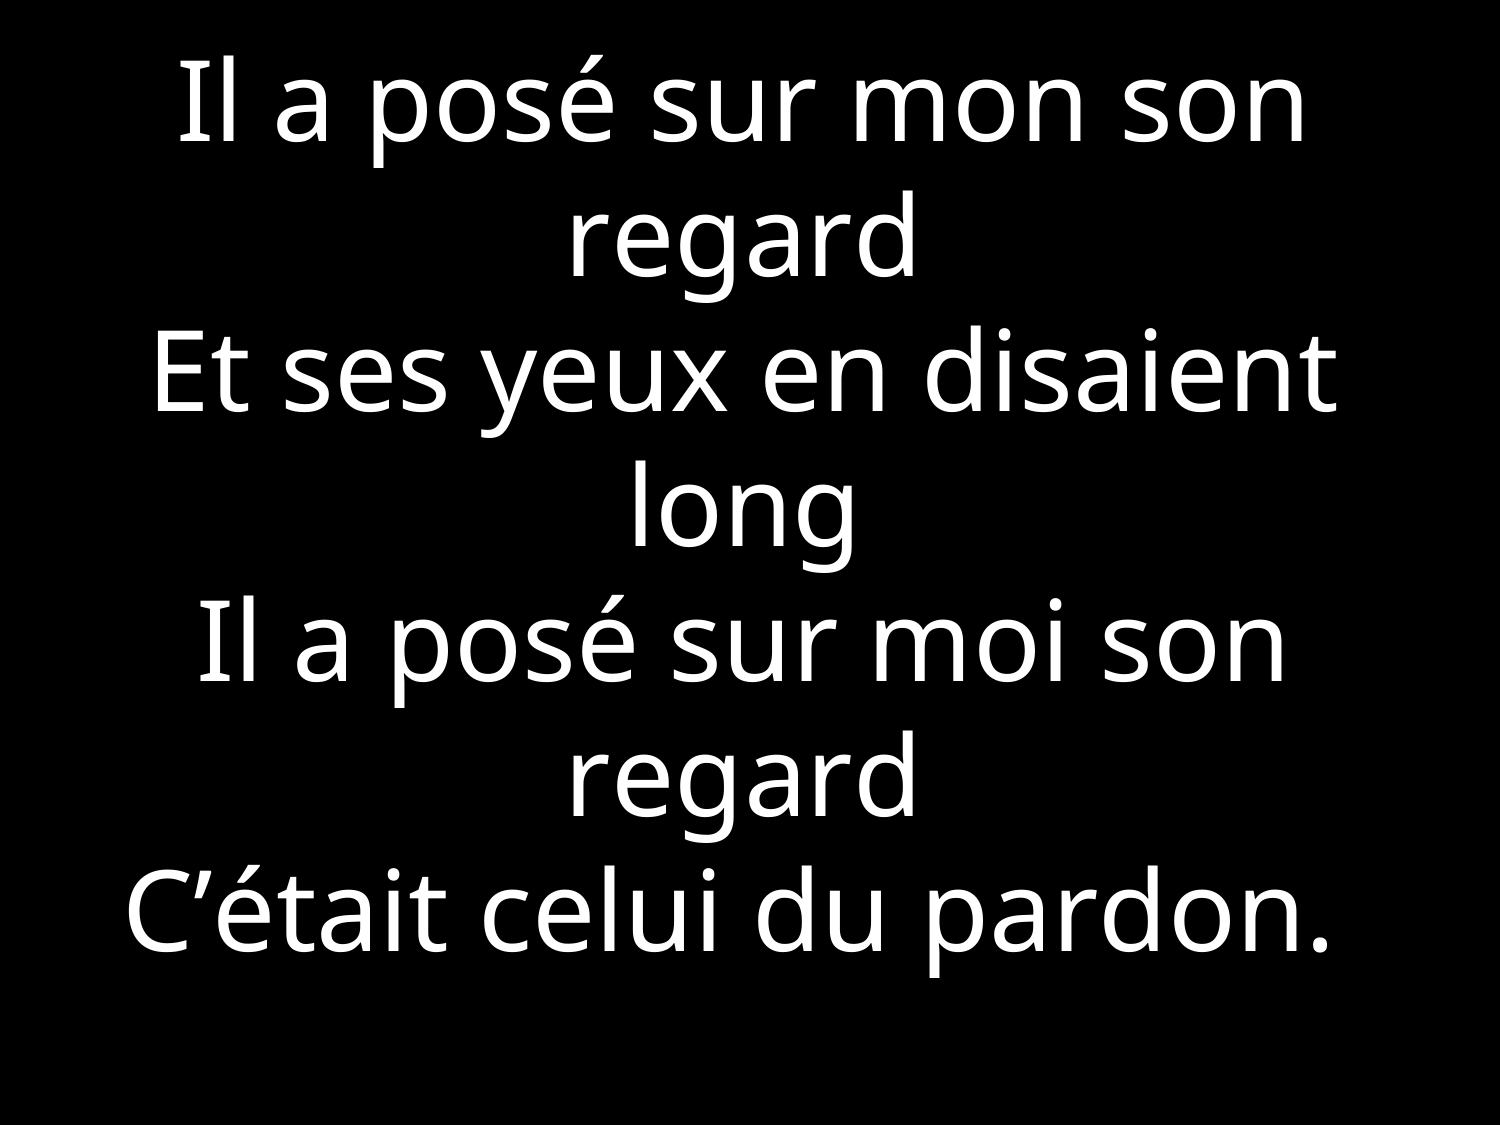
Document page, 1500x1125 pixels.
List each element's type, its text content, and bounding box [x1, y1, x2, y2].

title Il a posé sur mon son regard Et ses yeux en disaient long Il a posé sur moi son regard C’était celui du pardon. [35, 82, 1453, 591]
